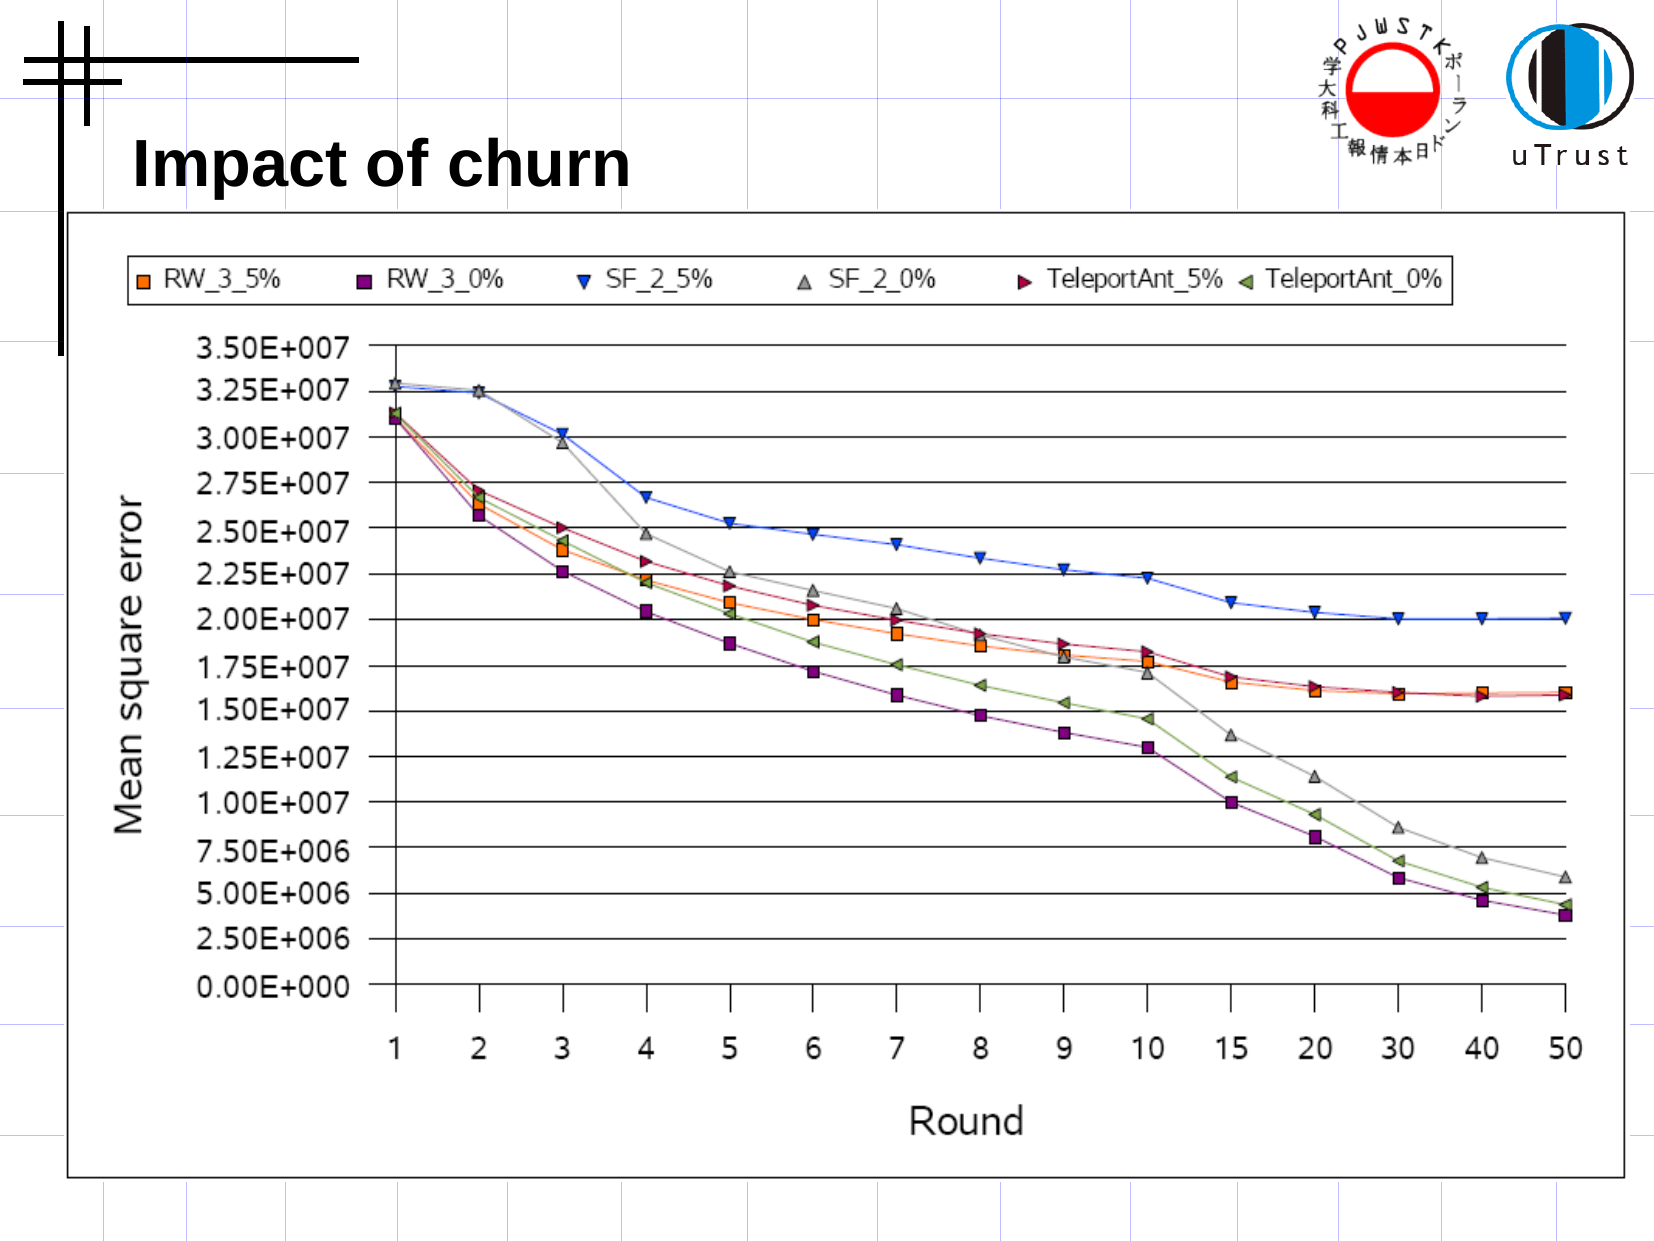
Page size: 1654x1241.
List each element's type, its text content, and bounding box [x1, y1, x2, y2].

picture [1512, 30, 1565, 125]
picture [1506, 23, 1634, 165]
picture [64, 209, 1630, 1182]
text_box Impact of churn [118, 118, 1394, 209]
picture [1304, 0, 1479, 178]
